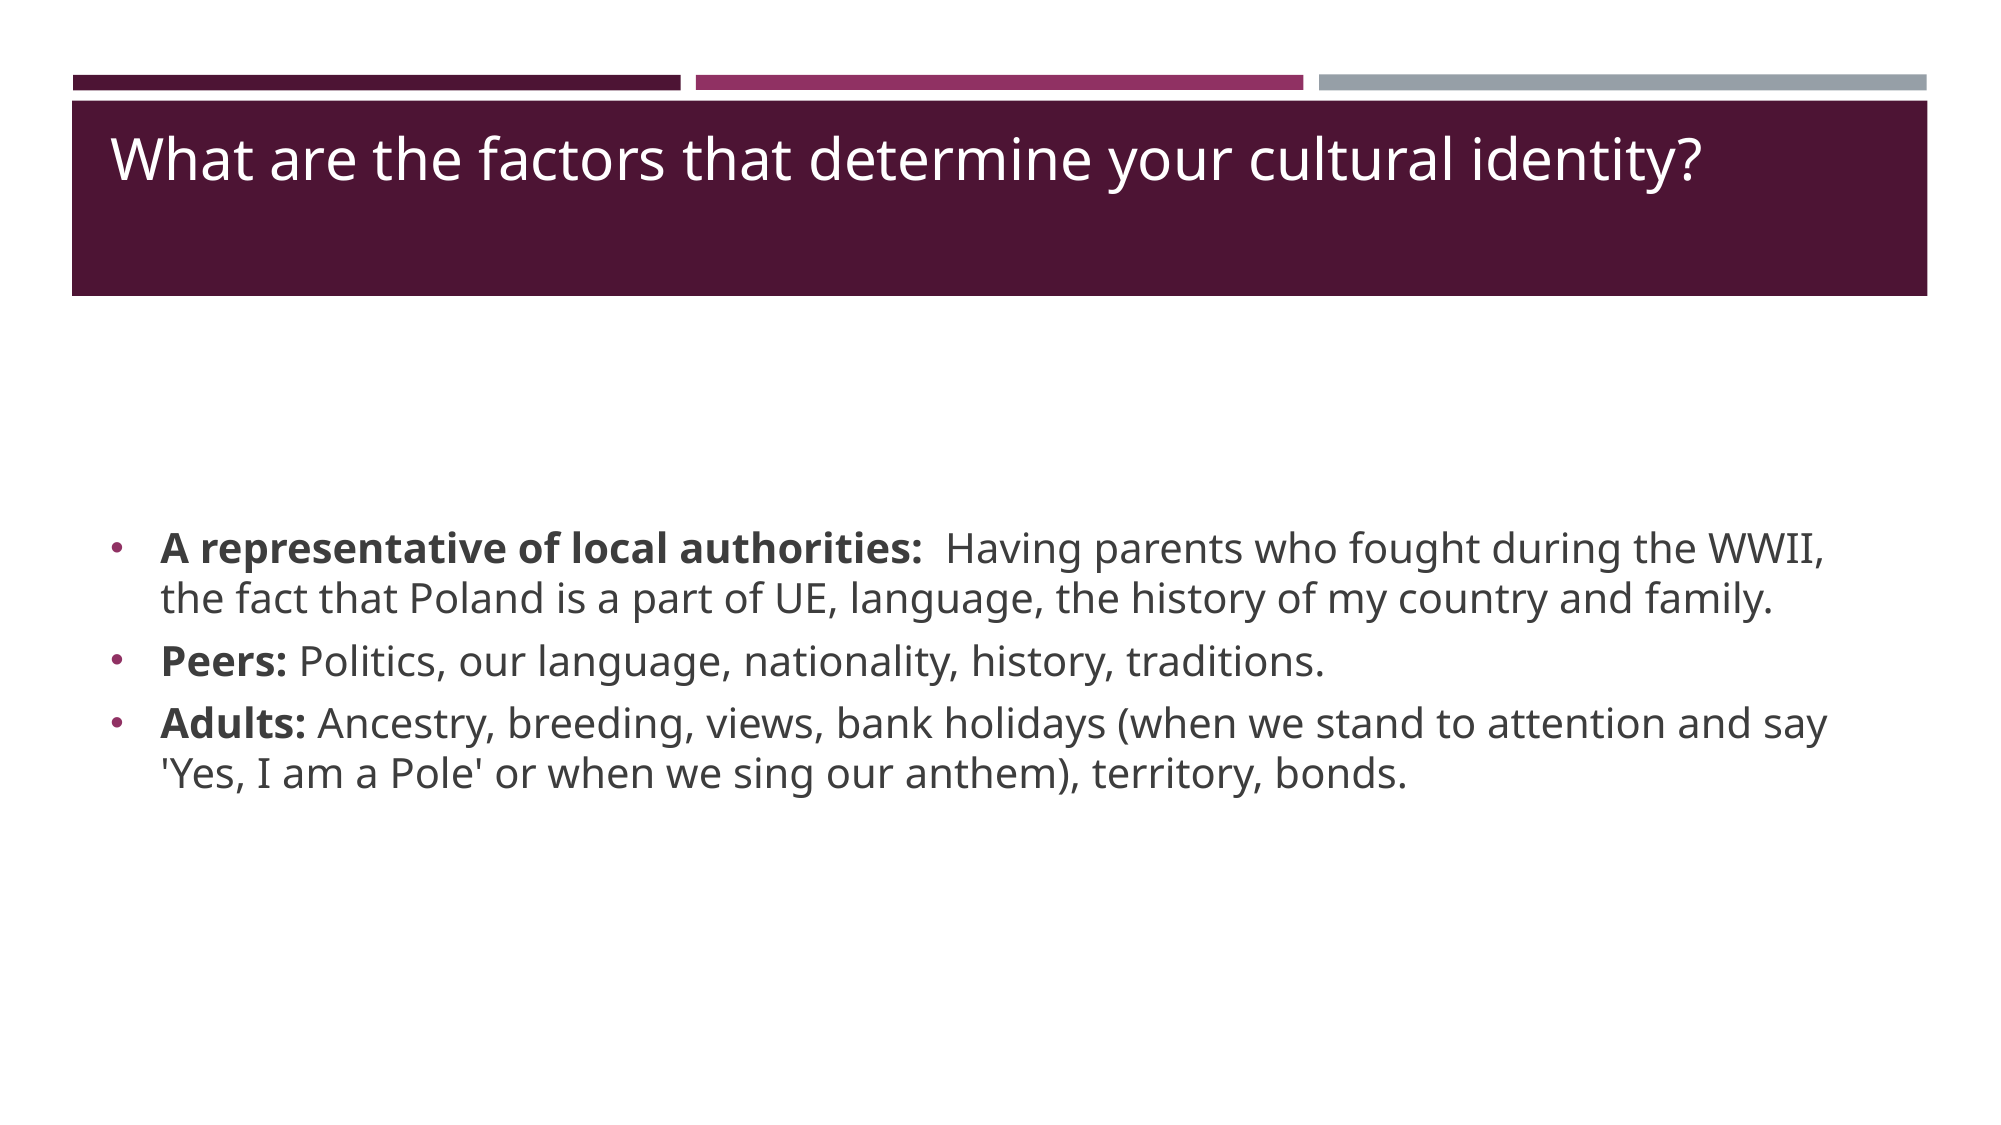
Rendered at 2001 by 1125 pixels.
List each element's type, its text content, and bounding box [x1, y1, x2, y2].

list A representative of local authorities: Having parents who fought during the WWII, the fact that Poland is a part of UE, language, the history of my country and family. Peers: Politics, our language, nationality, history, traditions. Adults: Ancestry, breeding, views, bank holidays (when we stand to attention and say 'Yes, I am a Pole' or when we sing our anthem), territory, bonds. [95, 357, 1905, 962]
title What are the factors that determine your cultural identity? [95, 115, 1905, 282]
